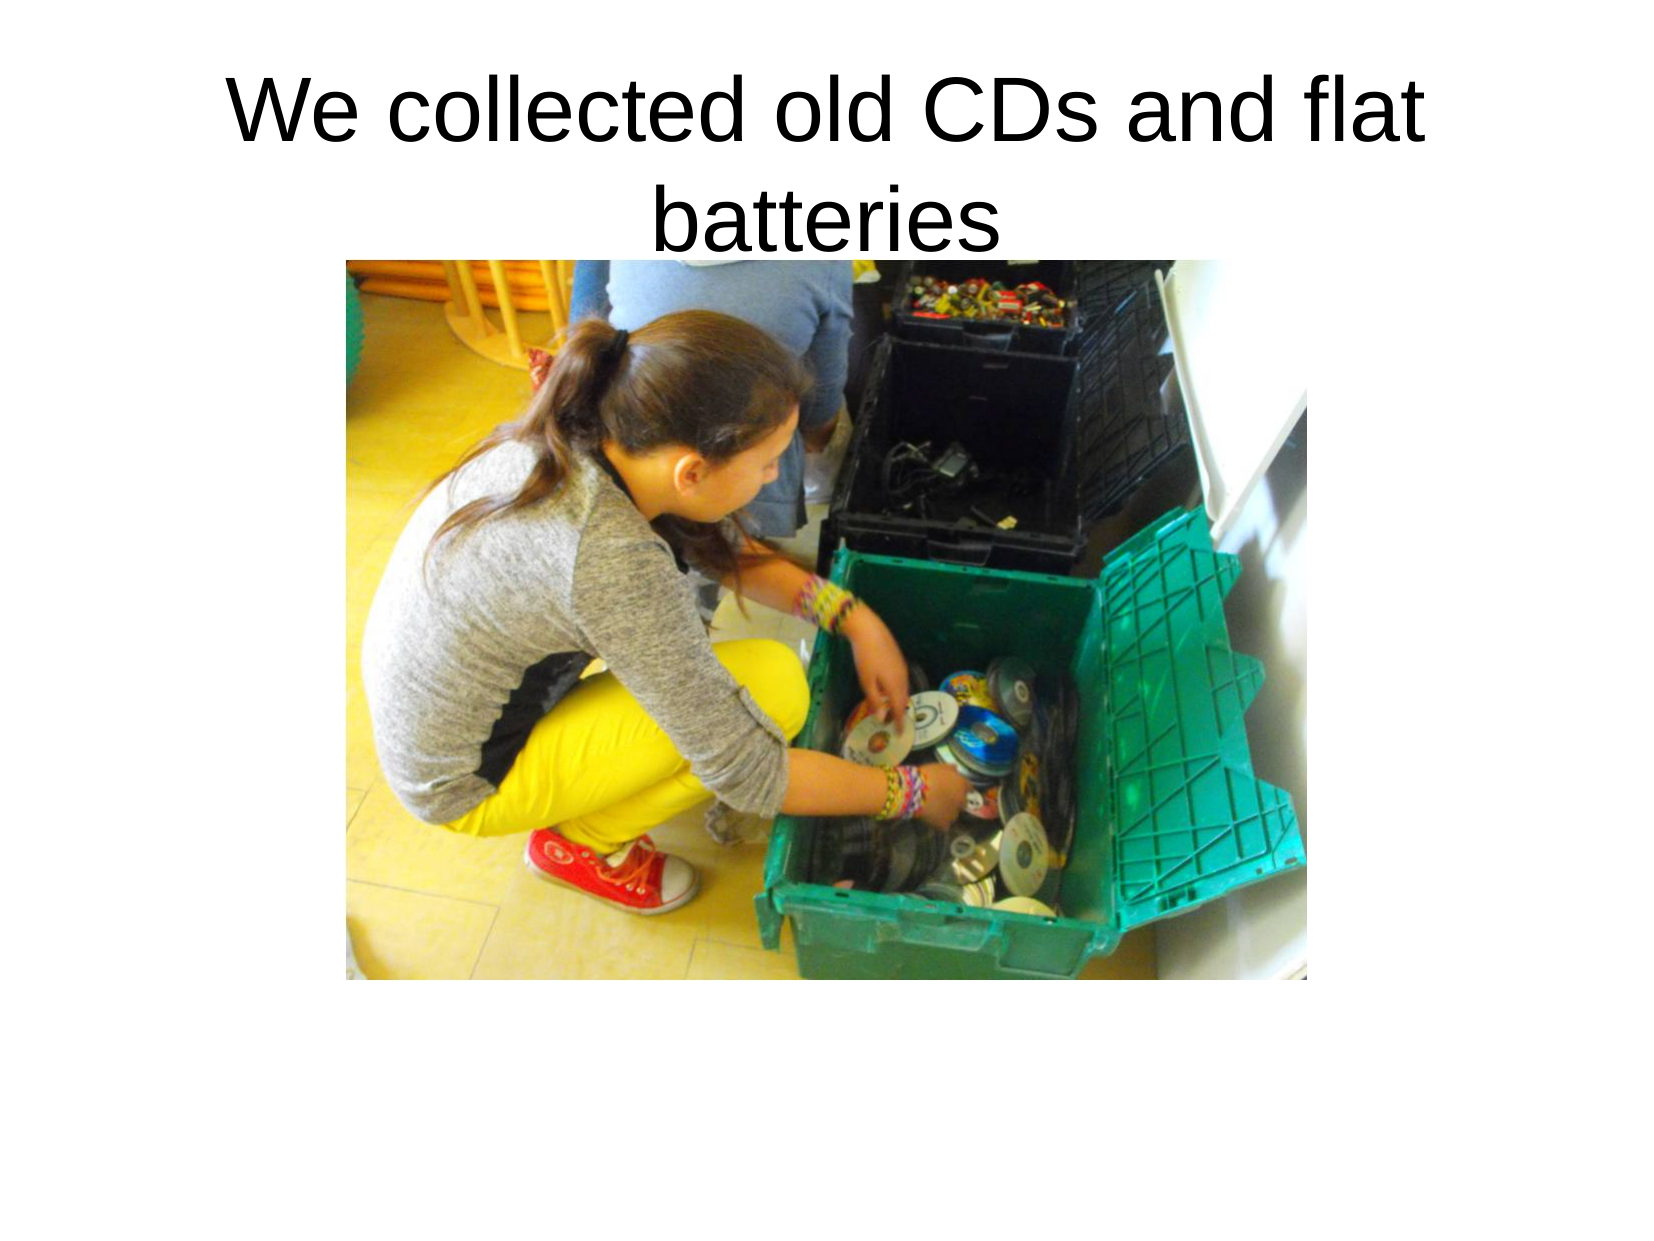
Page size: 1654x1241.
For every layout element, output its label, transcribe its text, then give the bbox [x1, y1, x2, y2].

picture [345, 259, 1308, 981]
title We collected old CDs and flat batteries [82, 49, 1571, 257]
